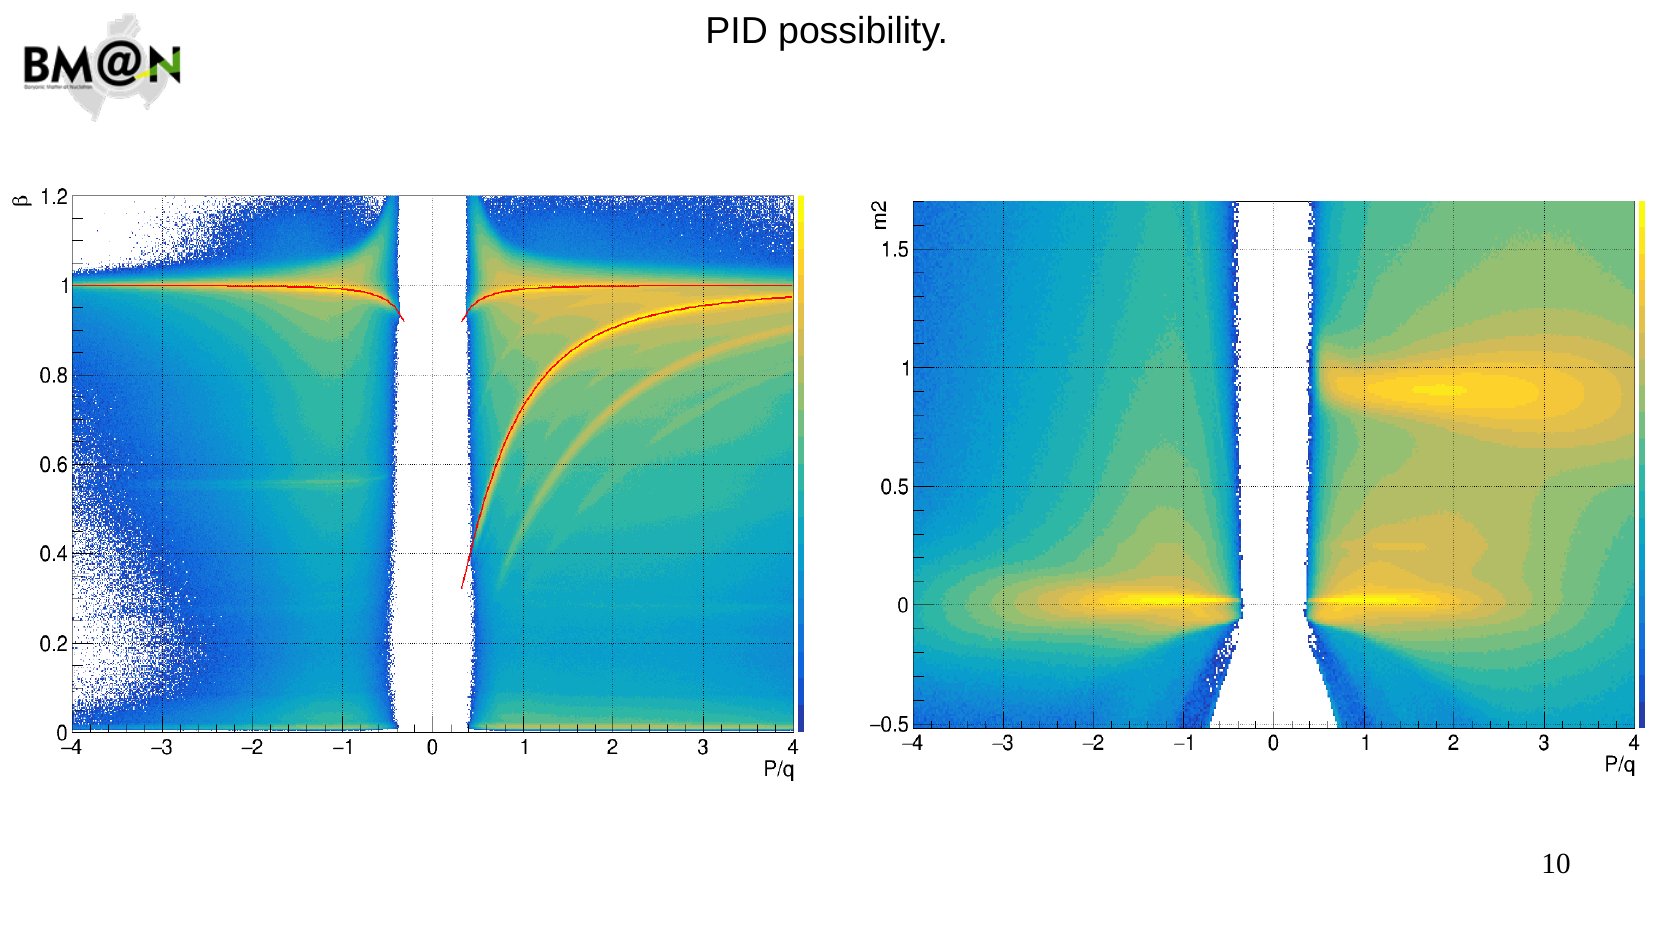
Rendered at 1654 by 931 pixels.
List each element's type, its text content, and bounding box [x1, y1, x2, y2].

picture [0, 0, 228, 135]
picture [846, 183, 1645, 781]
text_box PID possibility. [228, 2, 1654, 60]
picture [5, 177, 804, 786]
